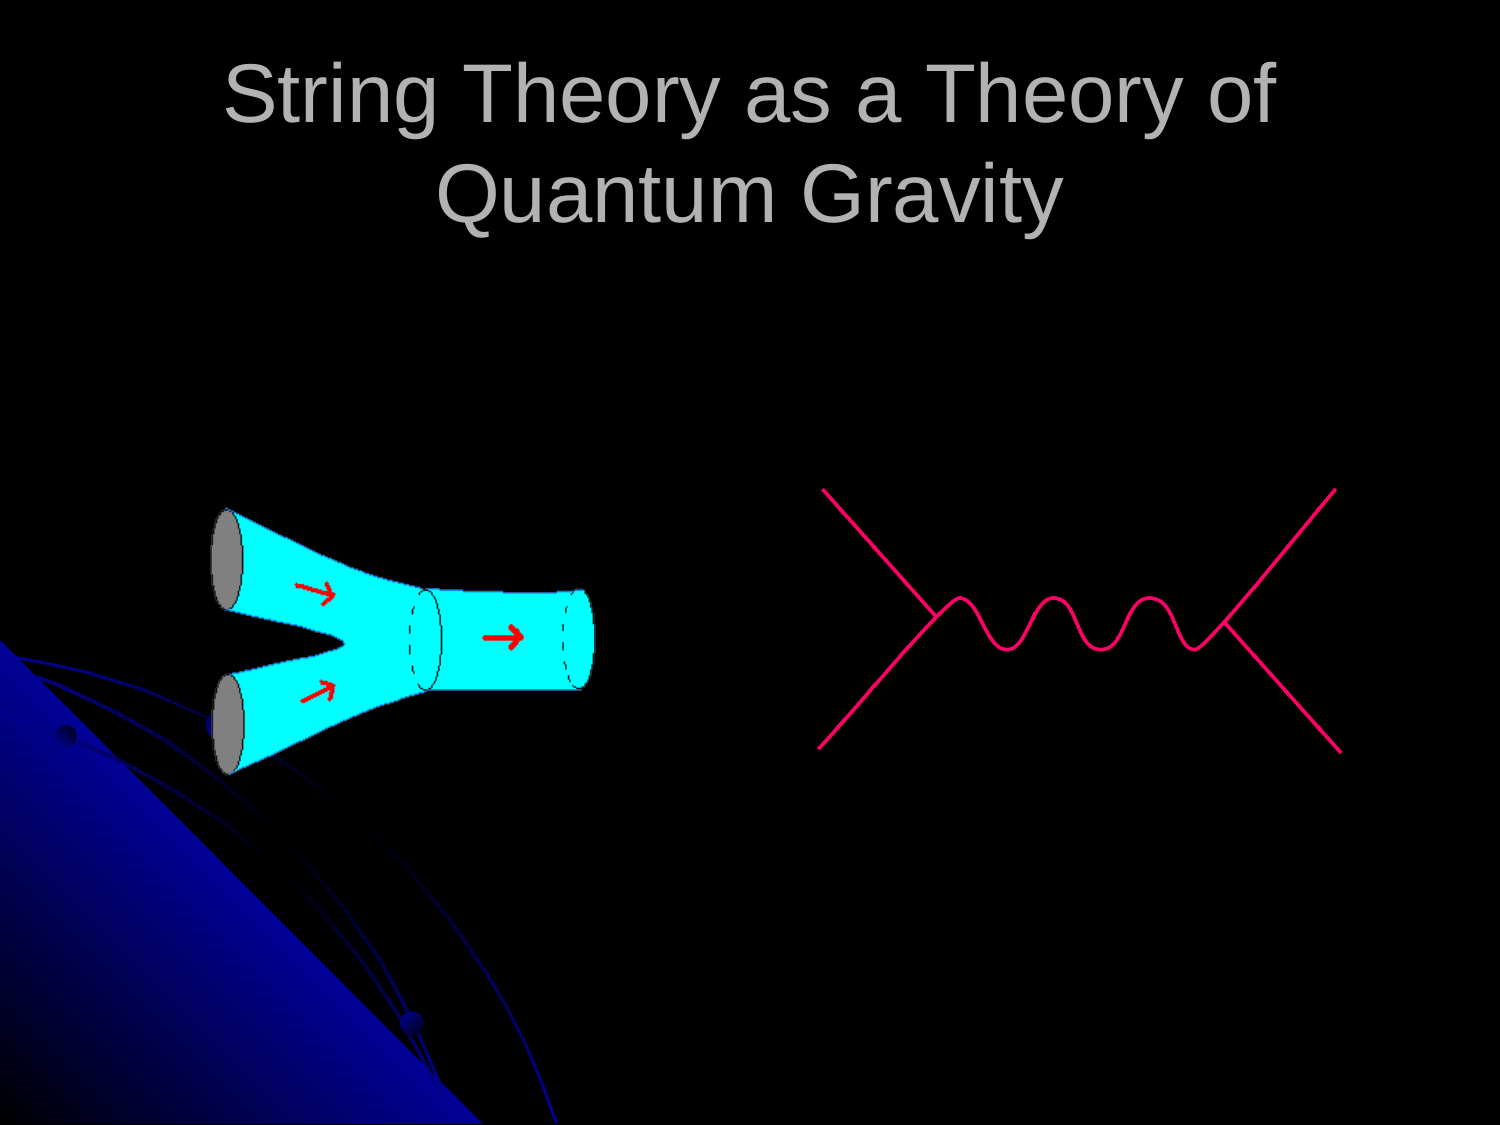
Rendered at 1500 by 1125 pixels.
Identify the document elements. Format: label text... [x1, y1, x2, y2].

picture [812, 474, 1351, 765]
picture [75, 468, 738, 800]
title String Theory as a Theory of Quantum Gravity [75, 31, 1426, 247]
